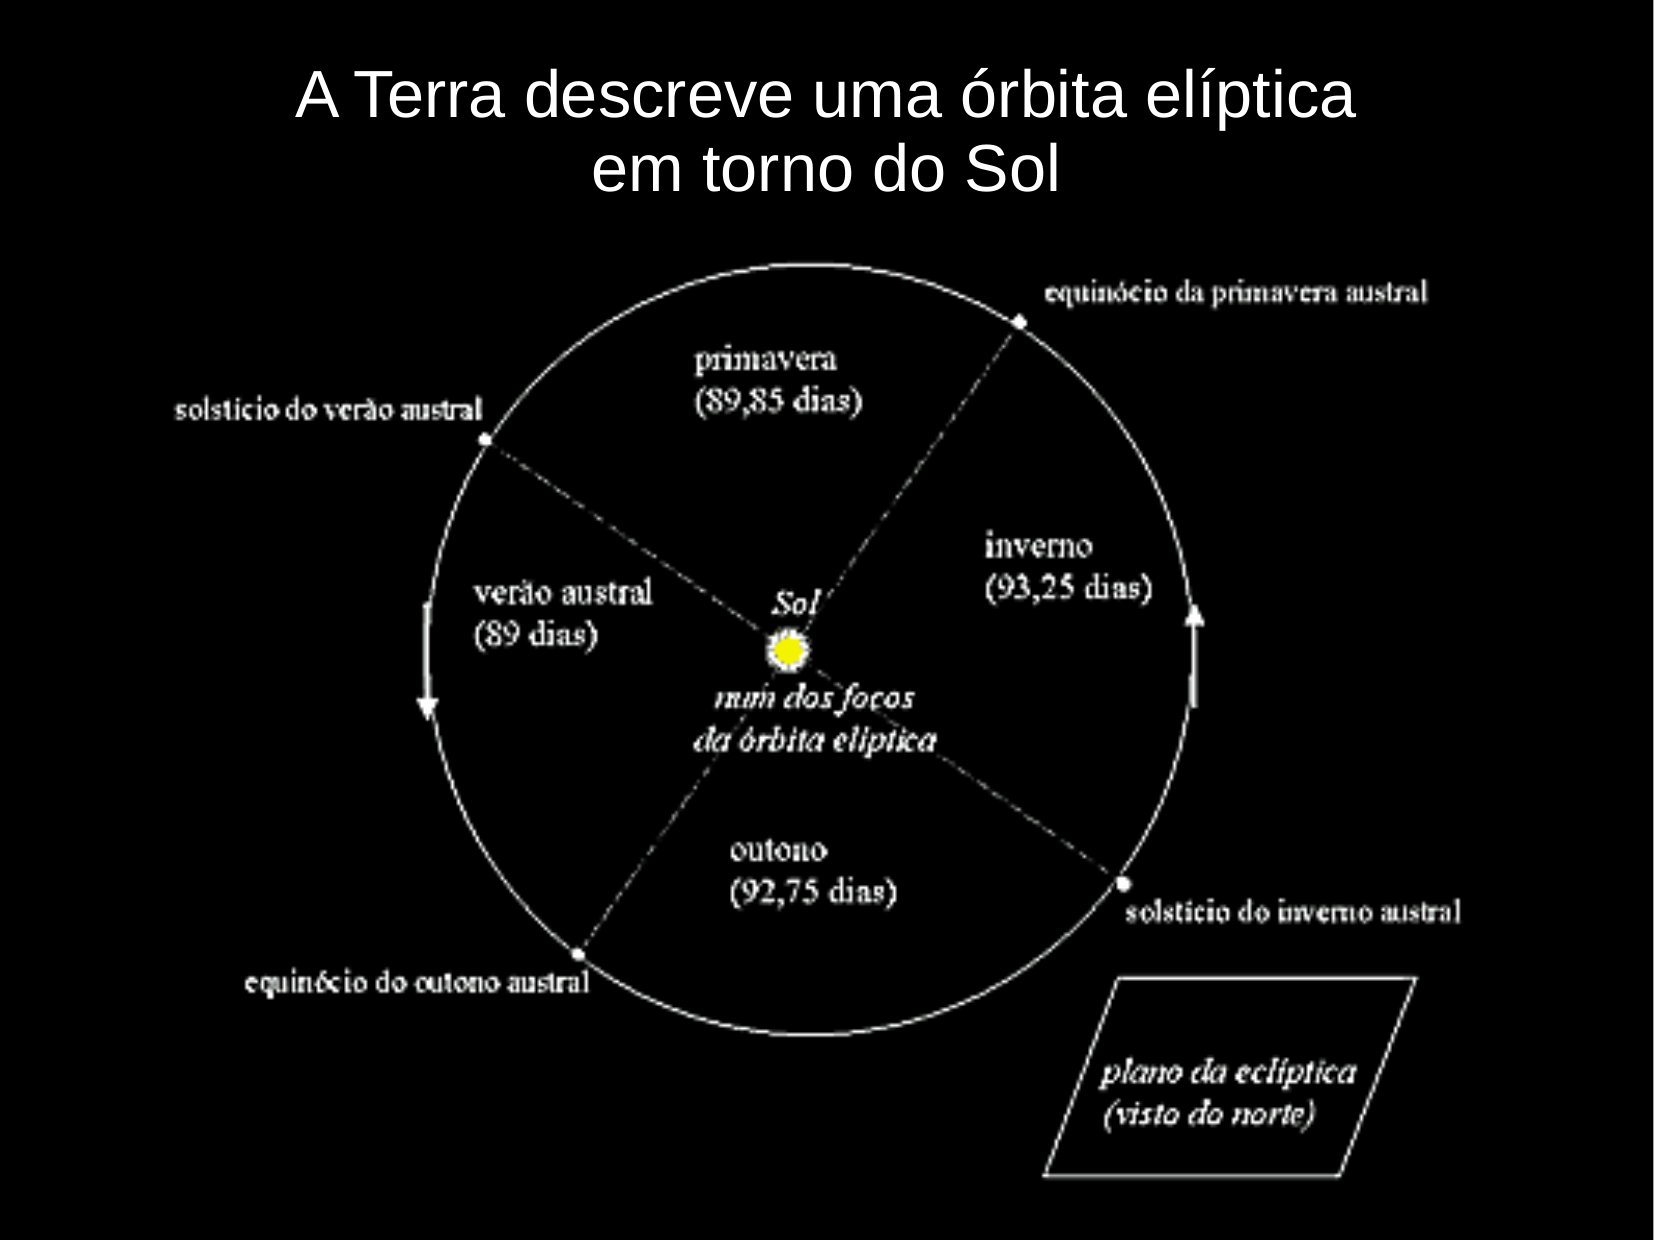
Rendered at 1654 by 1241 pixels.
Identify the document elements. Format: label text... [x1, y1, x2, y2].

title A Terra descreve uma órbita elíptica em torno do Sol [82, 37, 1571, 226]
picture [150, 224, 1501, 1201]
